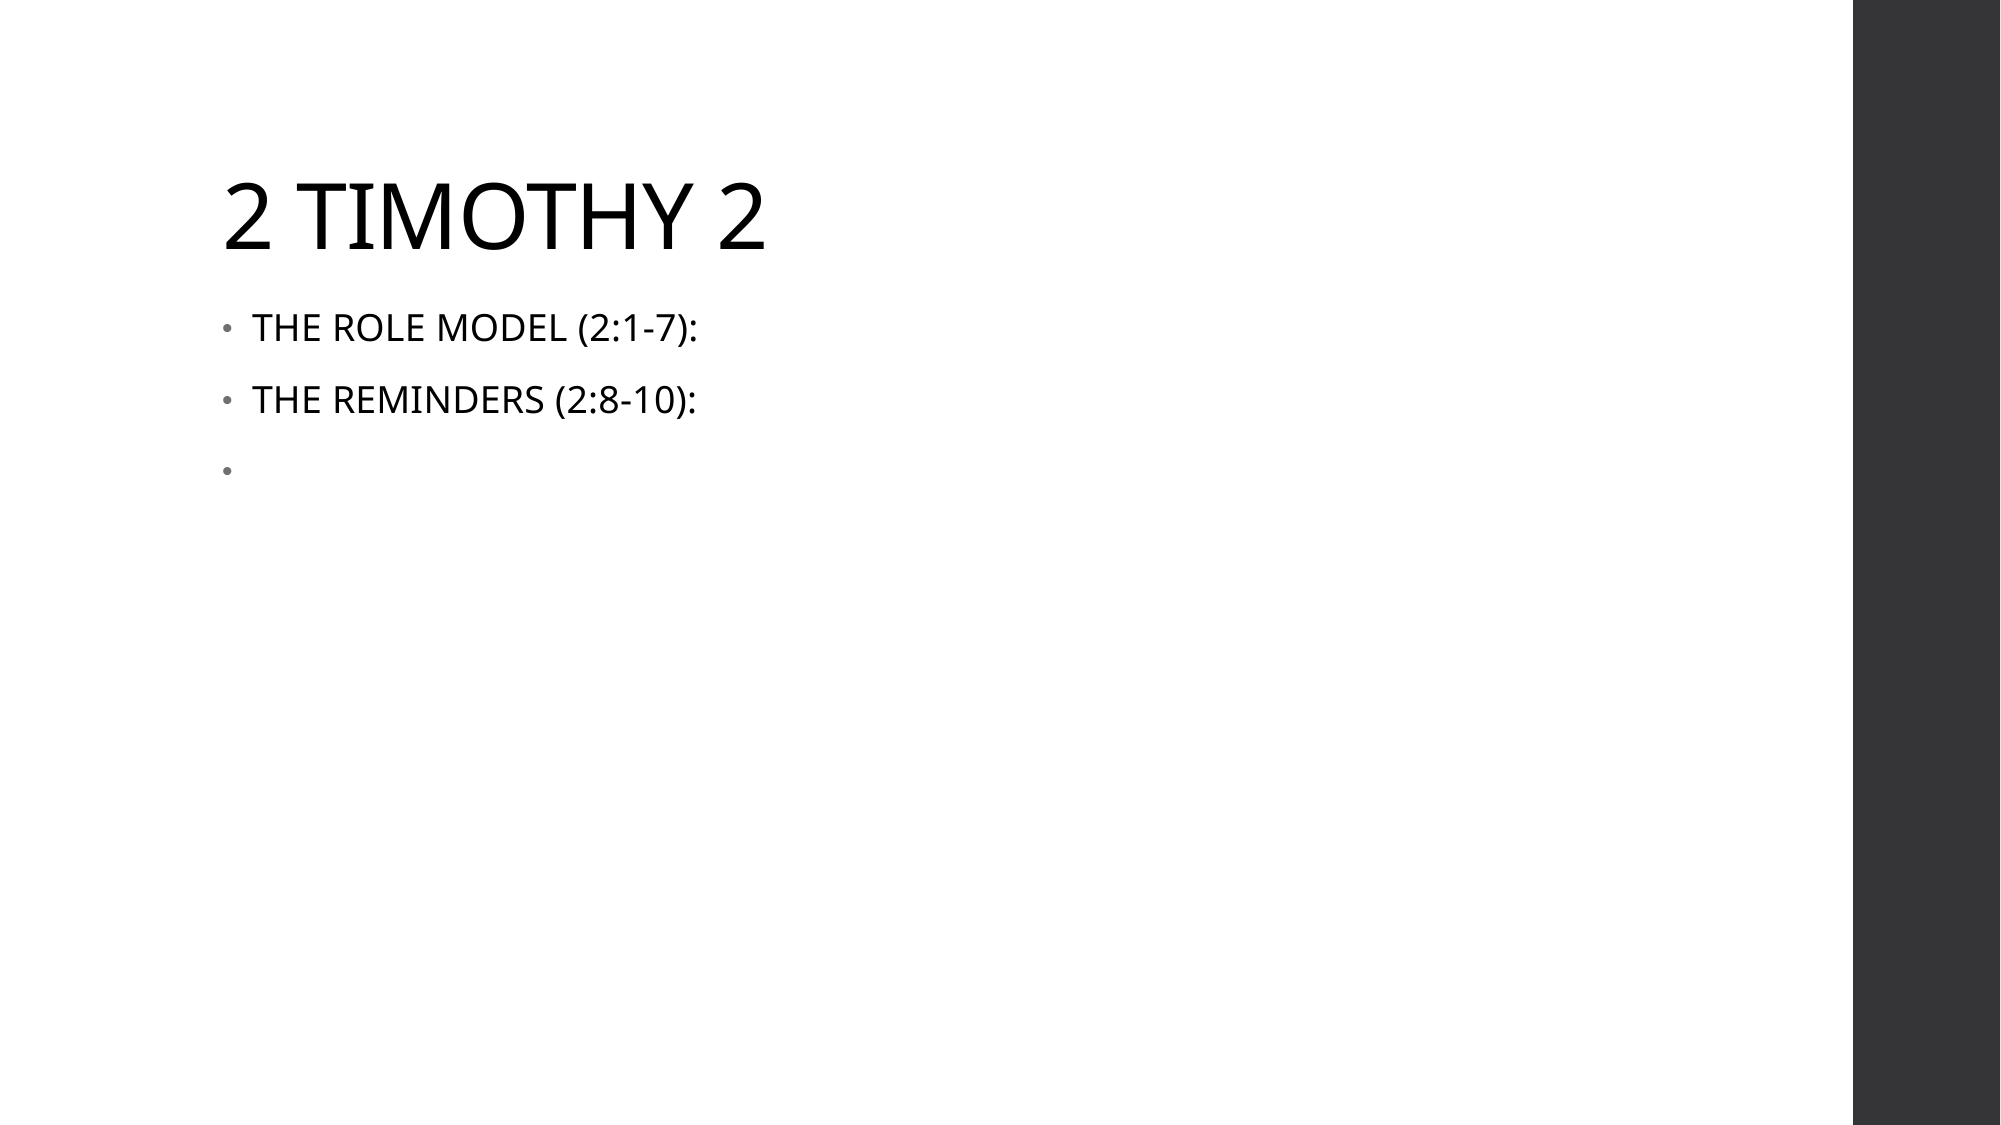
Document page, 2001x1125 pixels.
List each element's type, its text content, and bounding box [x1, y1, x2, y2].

title 2 TIMOTHY 2 [206, 60, 1797, 278]
list THE ROLE MODEL (2:1-7): THE REMINDERS (2:8-10): [206, 299, 1617, 1014]
